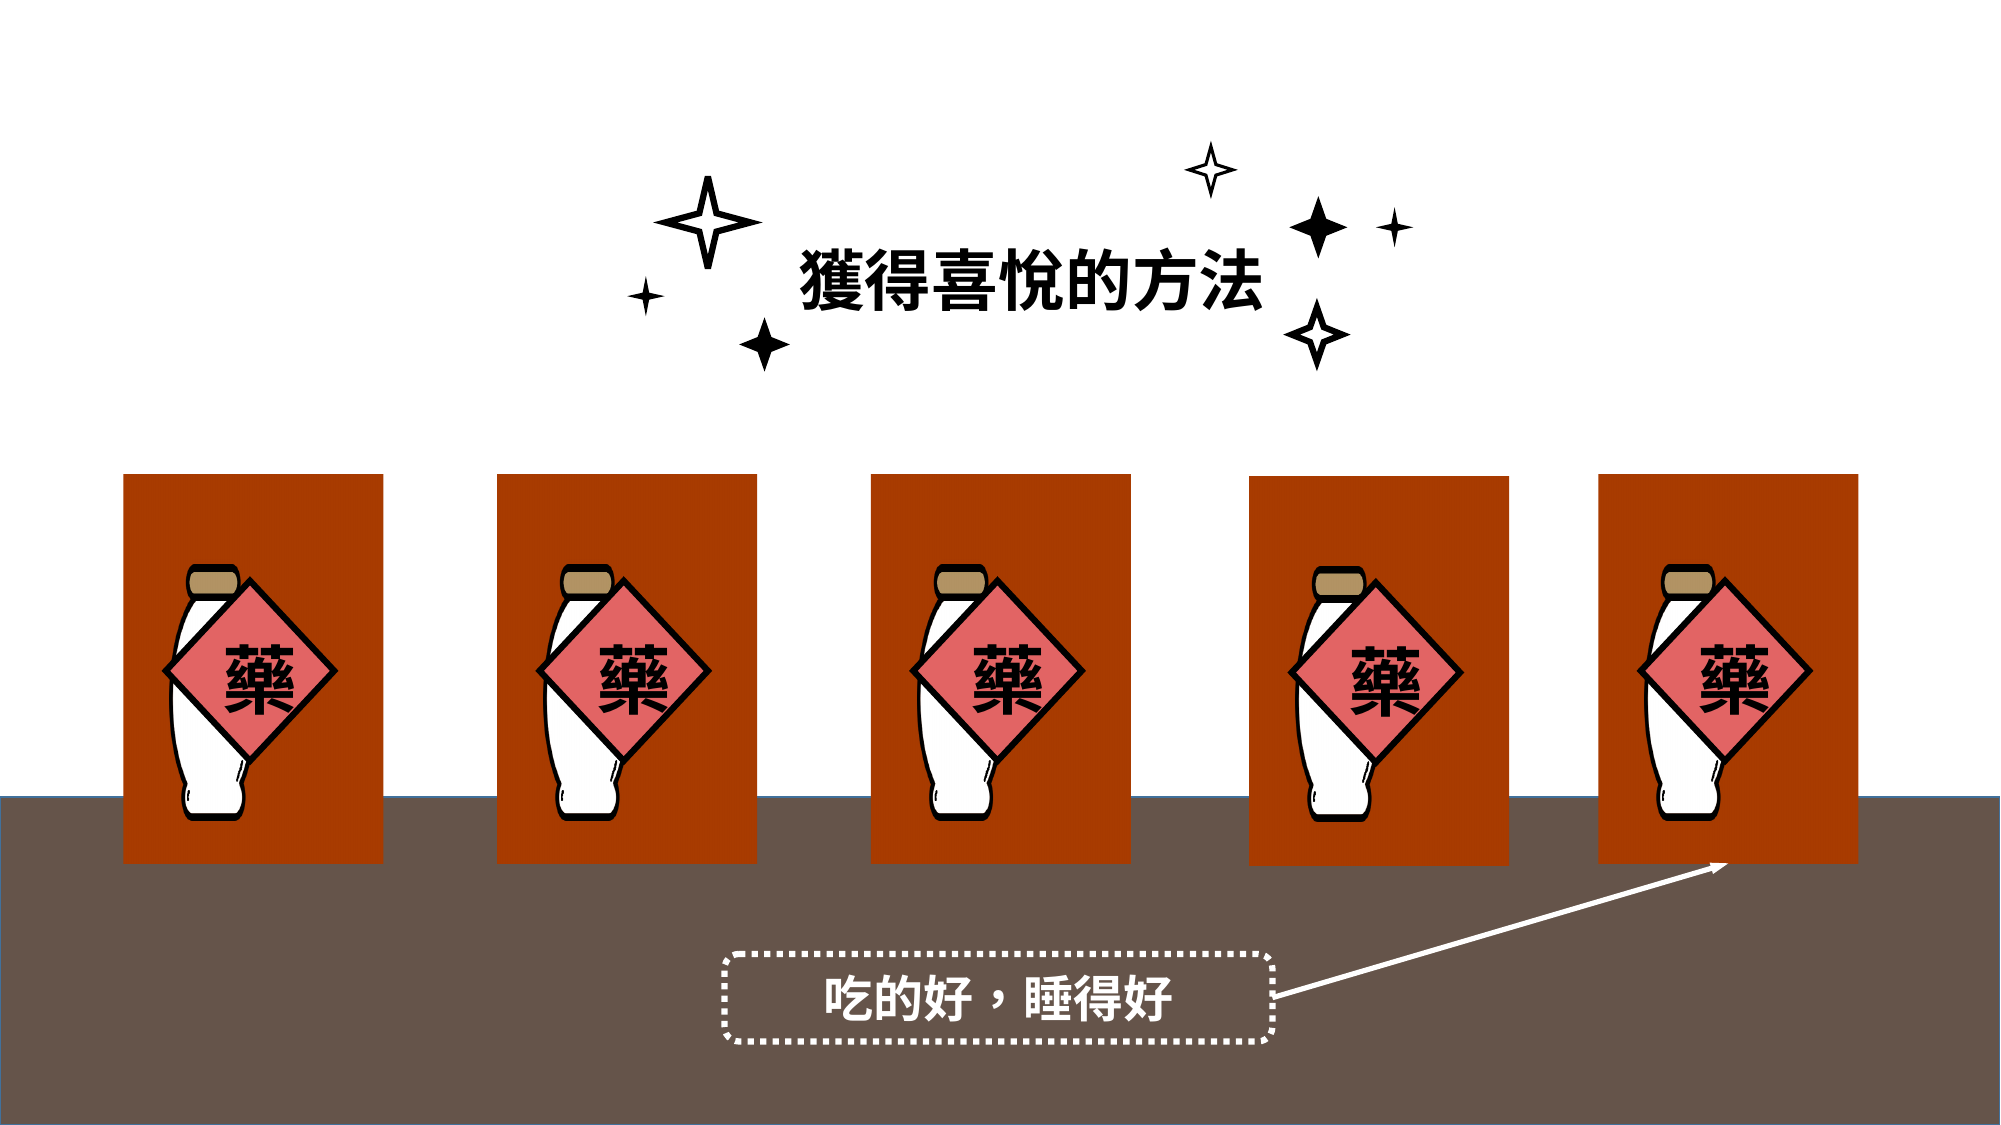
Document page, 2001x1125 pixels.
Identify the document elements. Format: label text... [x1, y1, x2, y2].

text_box [739, 317, 790, 372]
text_box 藥 [913, 580, 1082, 761]
text_box 藥 [165, 580, 335, 761]
text_box 藥 [539, 580, 708, 761]
text_box [627, 276, 665, 317]
text_box 藥 [1291, 582, 1461, 763]
text_box [1289, 196, 1348, 259]
picture [123, 474, 384, 864]
picture [1598, 474, 1859, 864]
picture [497, 474, 758, 864]
text_box [1375, 207, 1414, 248]
text_box 藥 [1640, 580, 1810, 761]
text_box [0, 797, 2000, 1125]
text_box 吃的好，睡得好 [724, 953, 1273, 1042]
picture [870, 474, 1131, 864]
text_box 獲得喜悅的方法 [759, 210, 1305, 347]
picture [1249, 476, 1510, 866]
